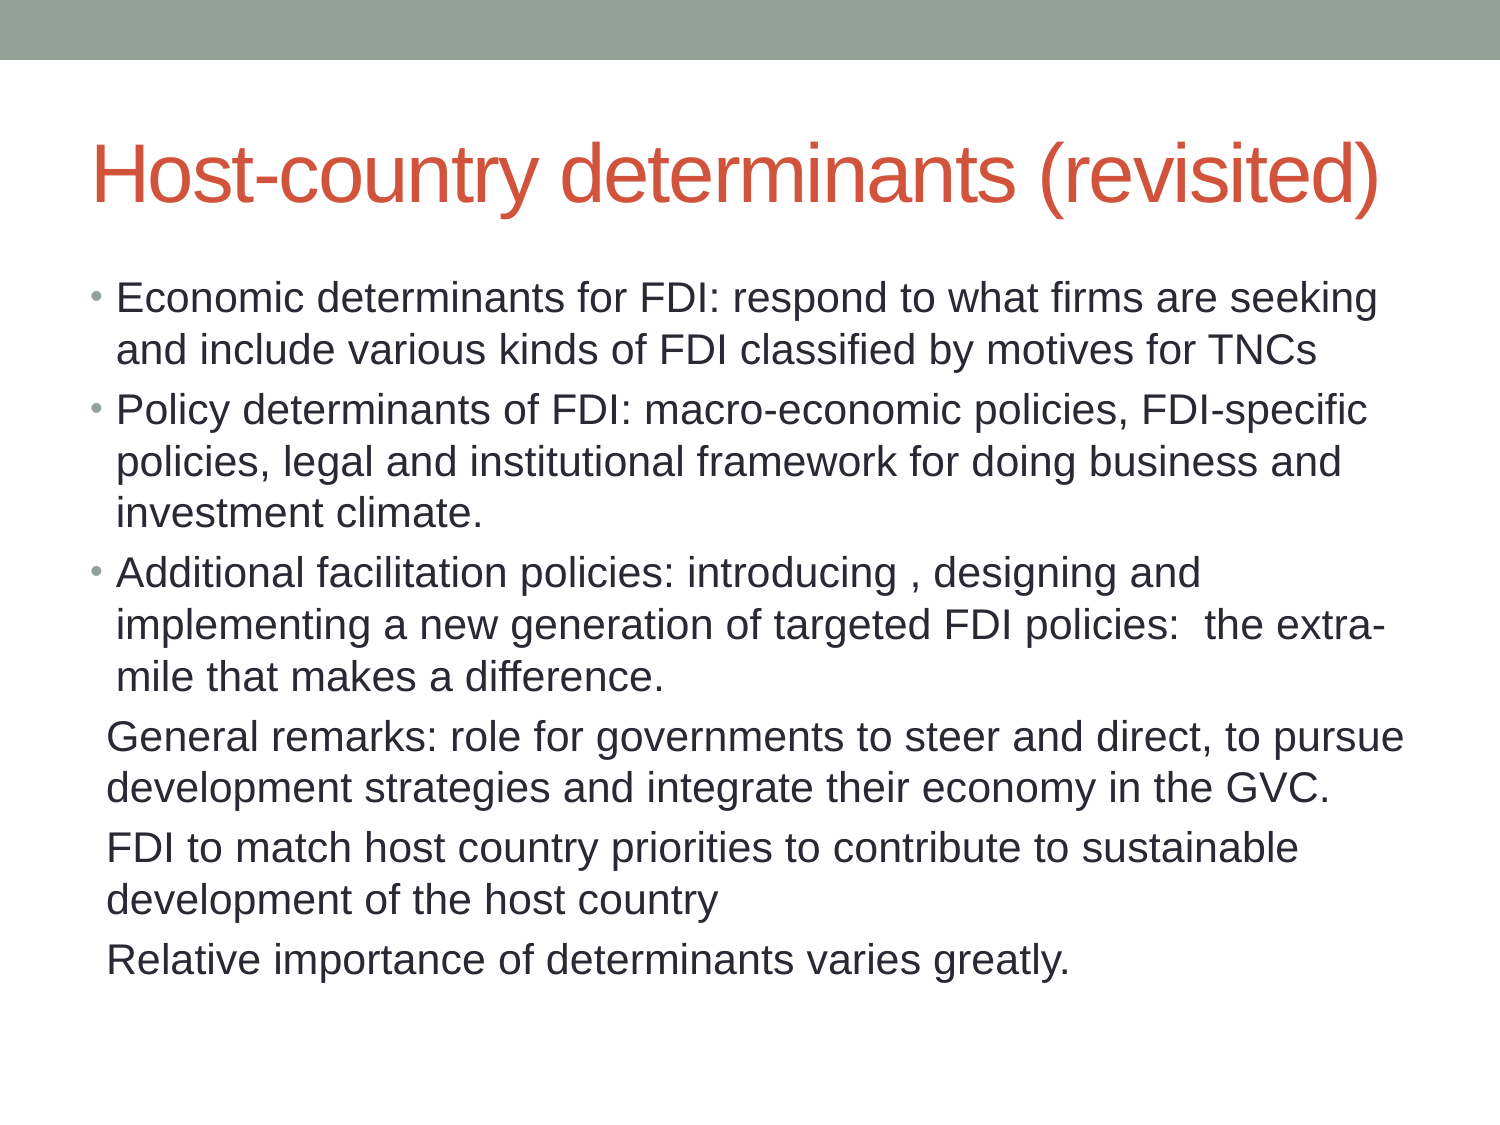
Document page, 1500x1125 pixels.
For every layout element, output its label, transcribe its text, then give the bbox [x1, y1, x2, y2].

list Economic determinants for FDI: respond to what firms are seeking and include various kinds of FDI classified by motives for TNCs Policy determinants of FDI: macro-economic policies, FDI-specific policies, legal and institutional framework for doing business and investment climate. Additional facilitation policies: introducing , designing and implementing a new generation of targeted FDI policies: the extra-mile that makes a difference. General remarks: role for governments to steer and direct, to pursue development strategies and integrate their economy in the GVC. FDI to match host country priorities to contribute to sustainable development of the host country Relative importance of determinants varies greatly. [75, 262, 1425, 1063]
title Host-country determinants (revisited) [75, 87, 1425, 250]
